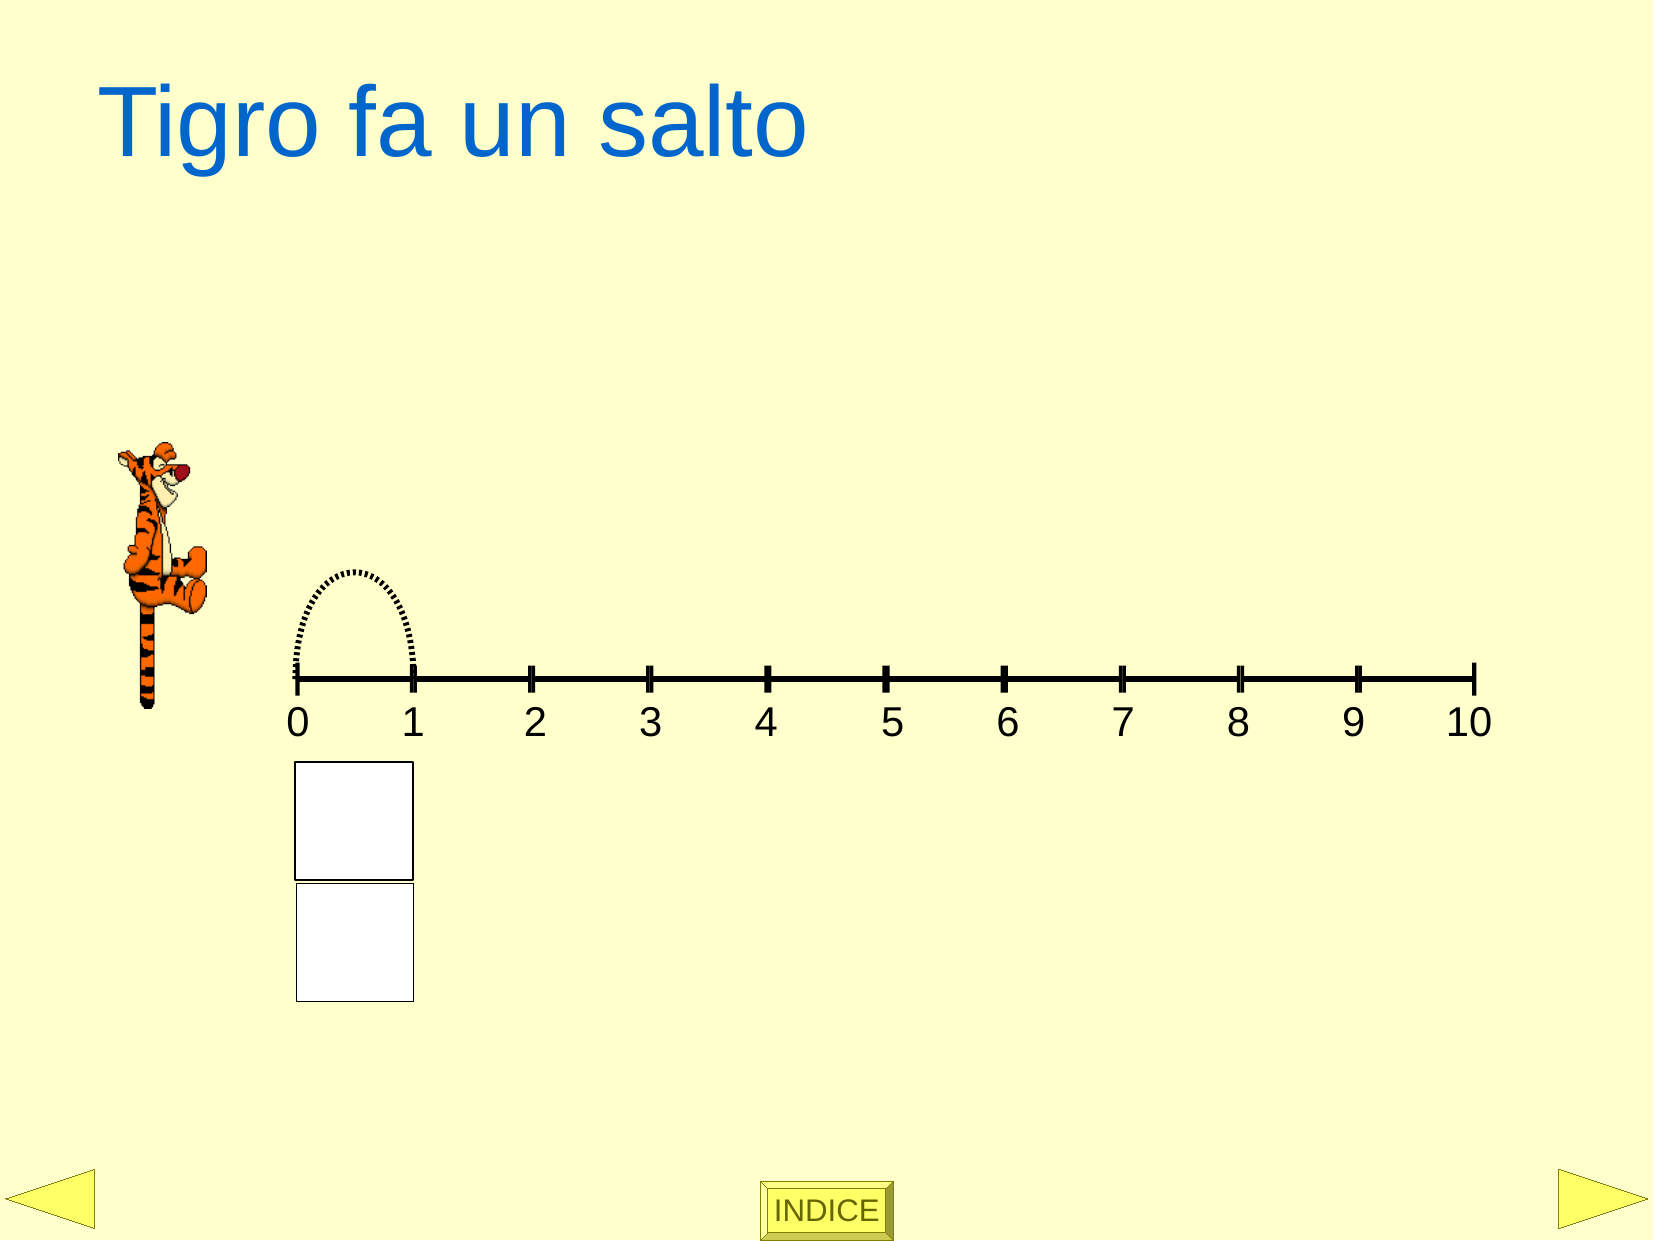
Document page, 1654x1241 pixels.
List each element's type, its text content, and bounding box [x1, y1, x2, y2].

picture [118, 442, 207, 709]
text_box [1558, 1169, 1648, 1229]
text_box INDICE [768, 1189, 885, 1232]
text_box 0 1 2 3 4 5 6 7 8 9 10 [271, 690, 1542, 753]
text_box [5, 1169, 95, 1229]
text_box Tigro fa un salto [82, 59, 825, 186]
text_box [296, 883, 414, 1002]
text_box [295, 761, 414, 880]
